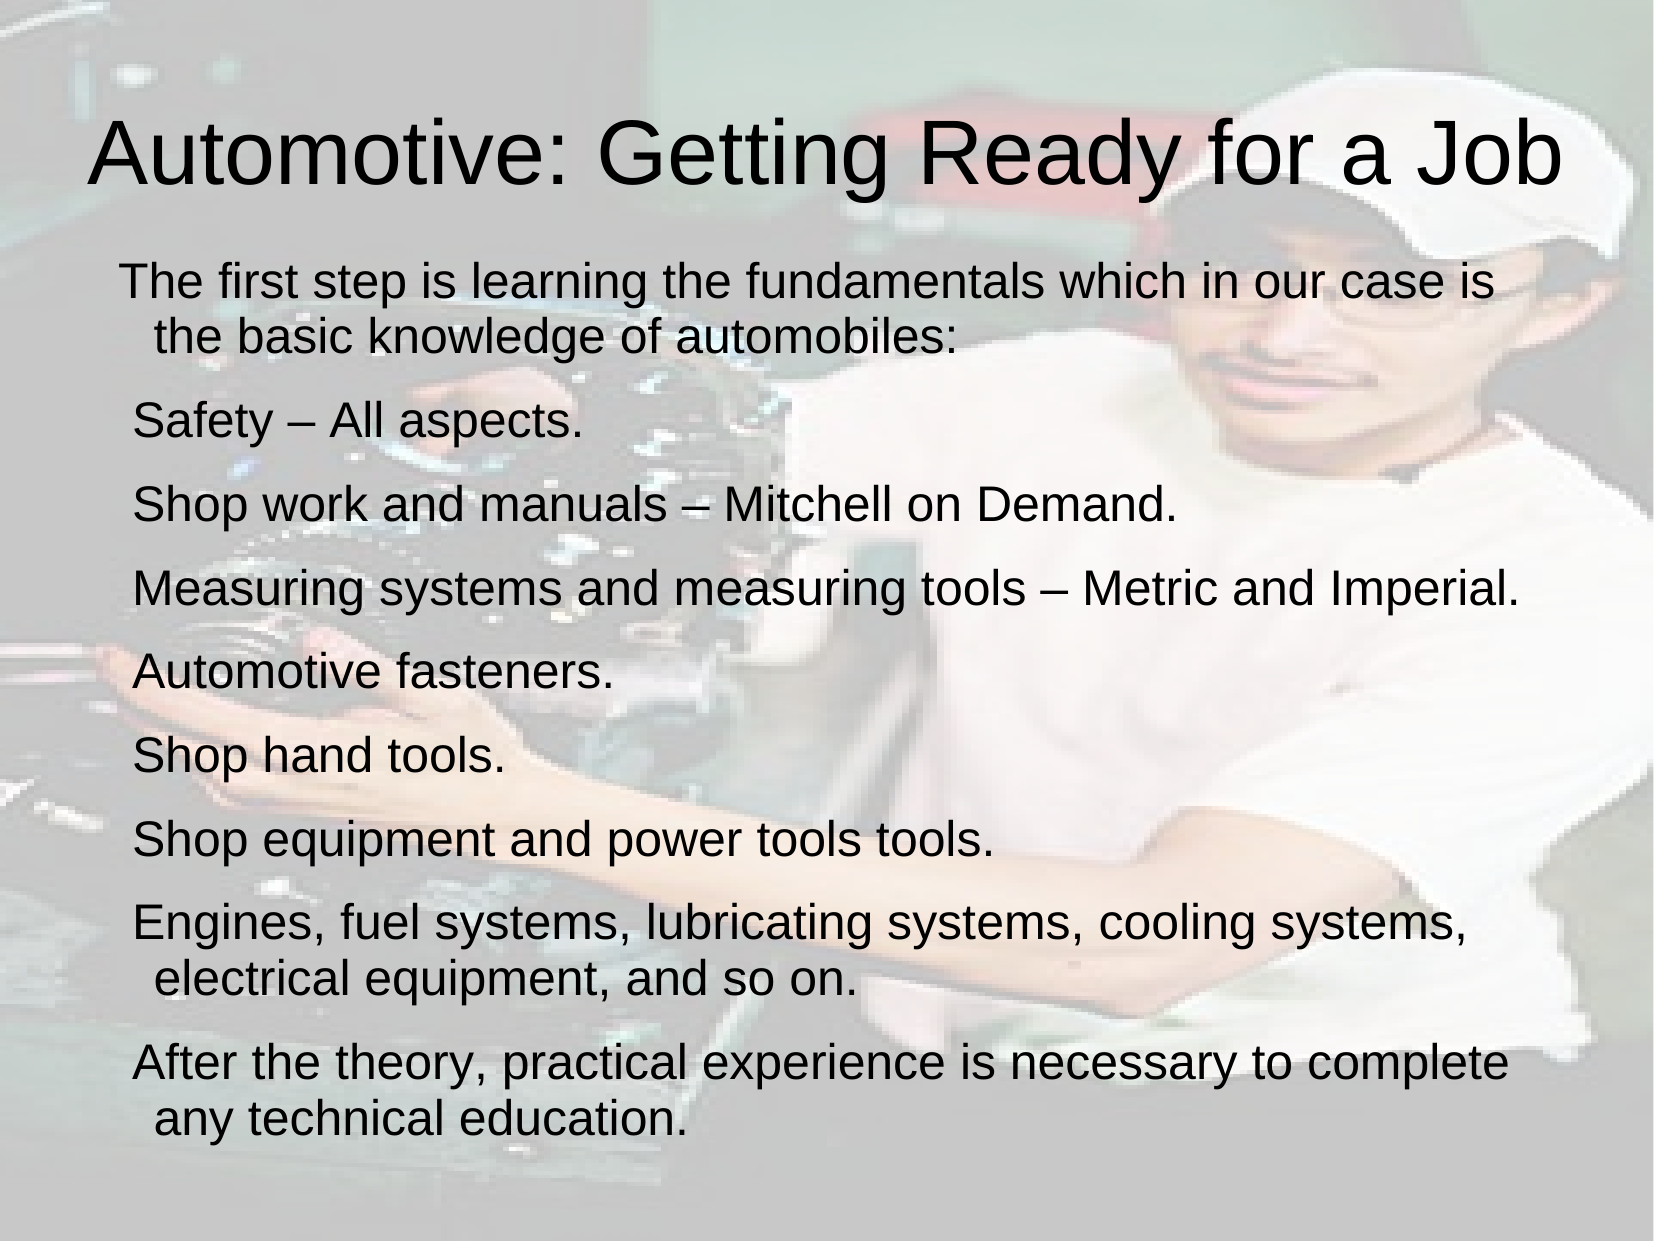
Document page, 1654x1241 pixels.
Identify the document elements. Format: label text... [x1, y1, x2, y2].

subtitle The first step is learning the fundamentals which in our case is the basic knowledge of automobiles: Safety – All aspects. Shop work and manuals – Mitchell on Demand. Measuring systems and measuring tools – Metric and Imperial. Automotive fasteners. Shop hand tools. Shop equipment and power tools tools. Engines, fuel systems, lubricating systems, cooling systems, electrical equipment, and so on. After the theory, practical experience is necessary to complete any technical education. [82, 252, 1571, 1146]
picture [0, 0, 1654, 1241]
title Automotive: Getting Ready for a Job [82, 49, 1571, 252]
